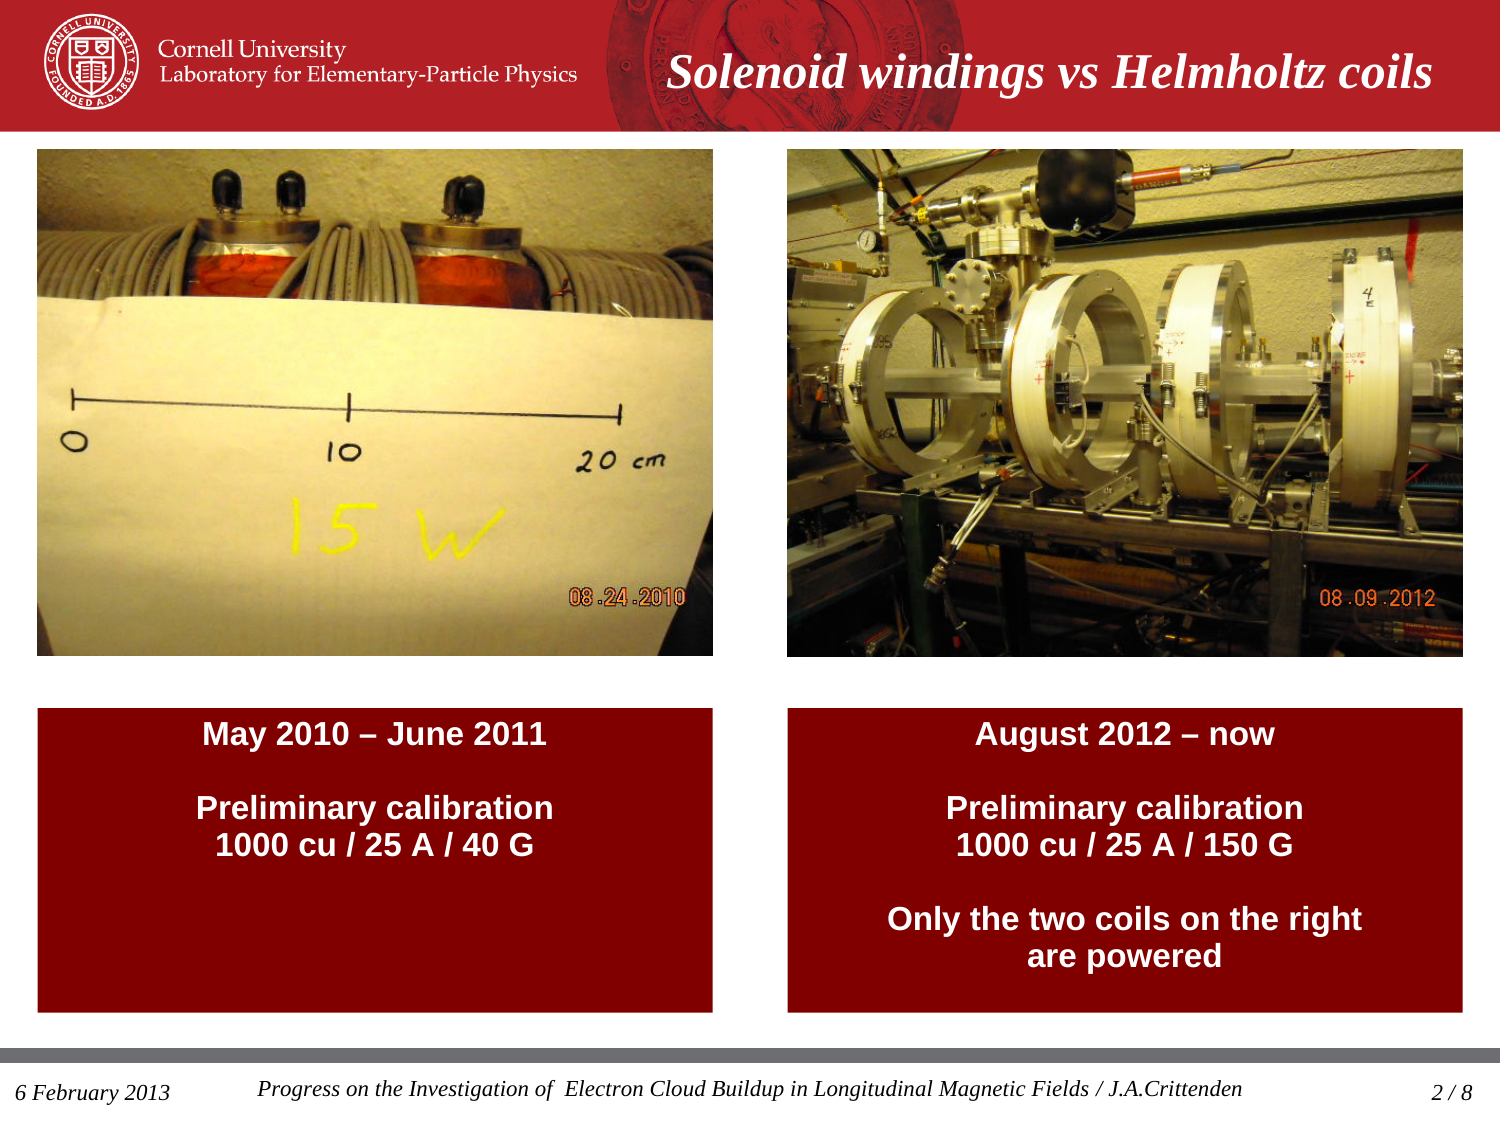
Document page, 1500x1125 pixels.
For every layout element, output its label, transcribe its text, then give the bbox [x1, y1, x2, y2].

picture [787, 149, 1463, 657]
title Solenoid windings vs Helmholtz coils [600, 7, 1500, 136]
text_box May 2010 – June 2011 Preliminary calibration 1000 cu / 25 A / 40 G [37, 708, 713, 1013]
text_box August 2012 – now Preliminary calibration 1000 cu / 25 A / 150 G Only the two coils on the right are powered [787, 708, 1463, 1013]
picture [0, 0, 1500, 132]
picture [37, 149, 713, 656]
